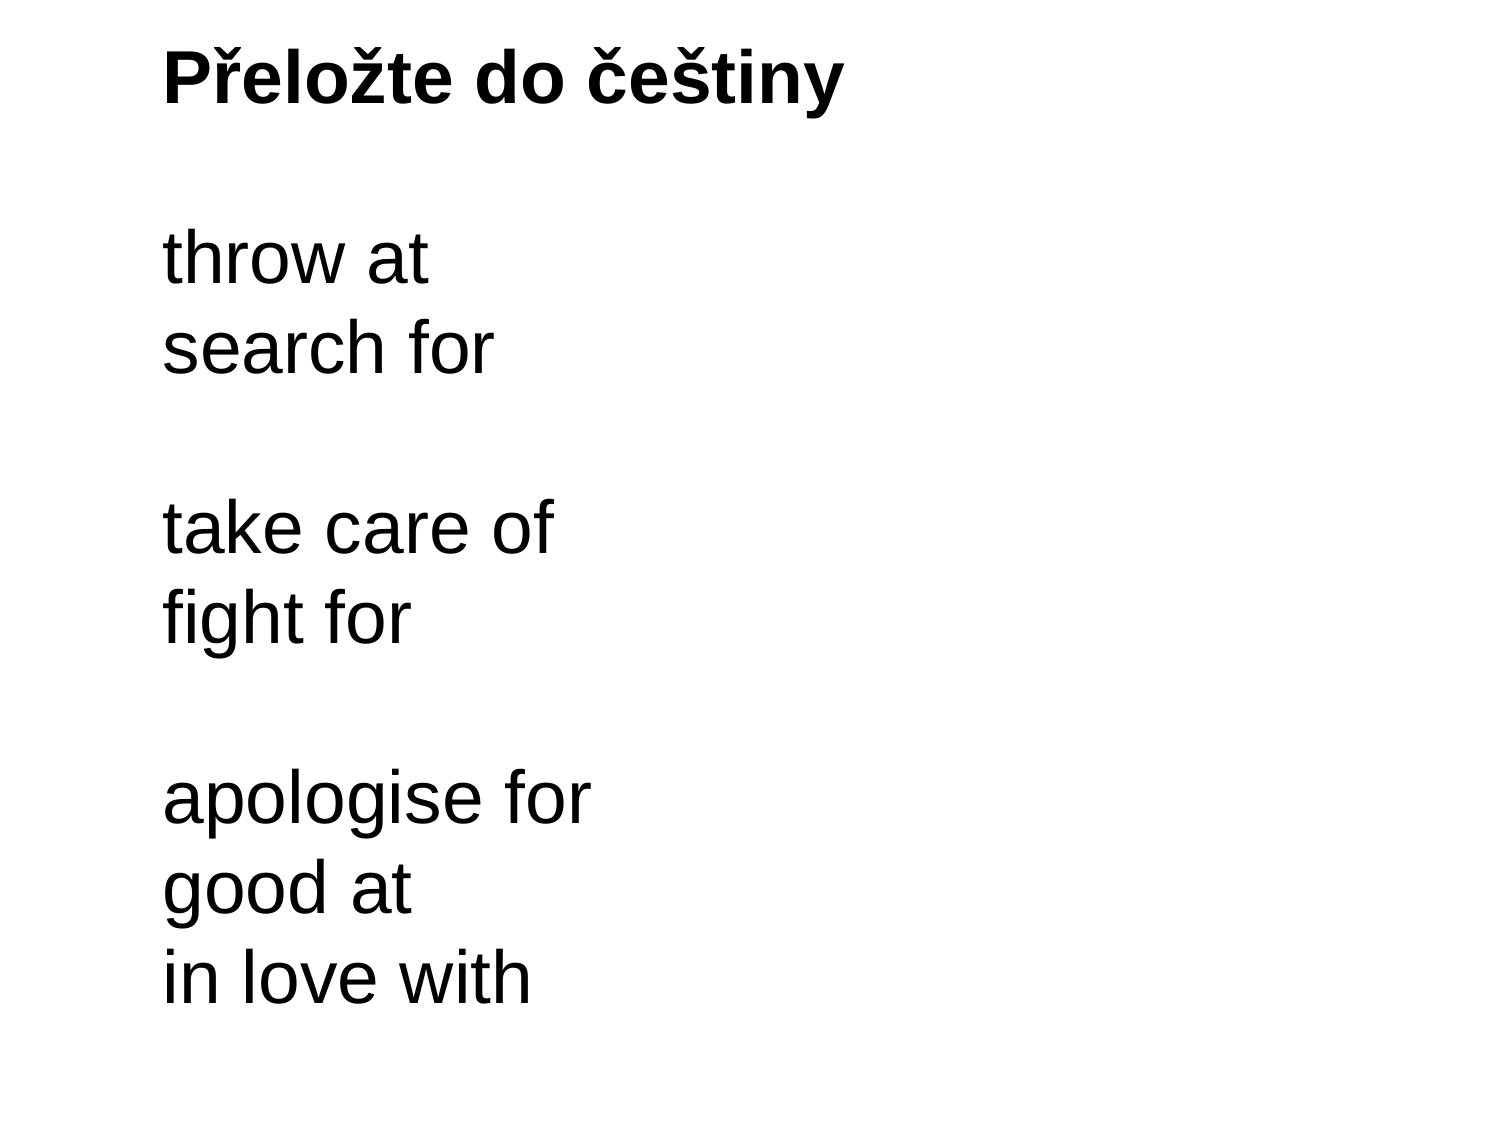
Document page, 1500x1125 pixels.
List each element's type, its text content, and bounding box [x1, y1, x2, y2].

text_box Přeložte do češtiny throw at search for take care of fight for apologise for good at in love with [147, 20, 1278, 1026]
